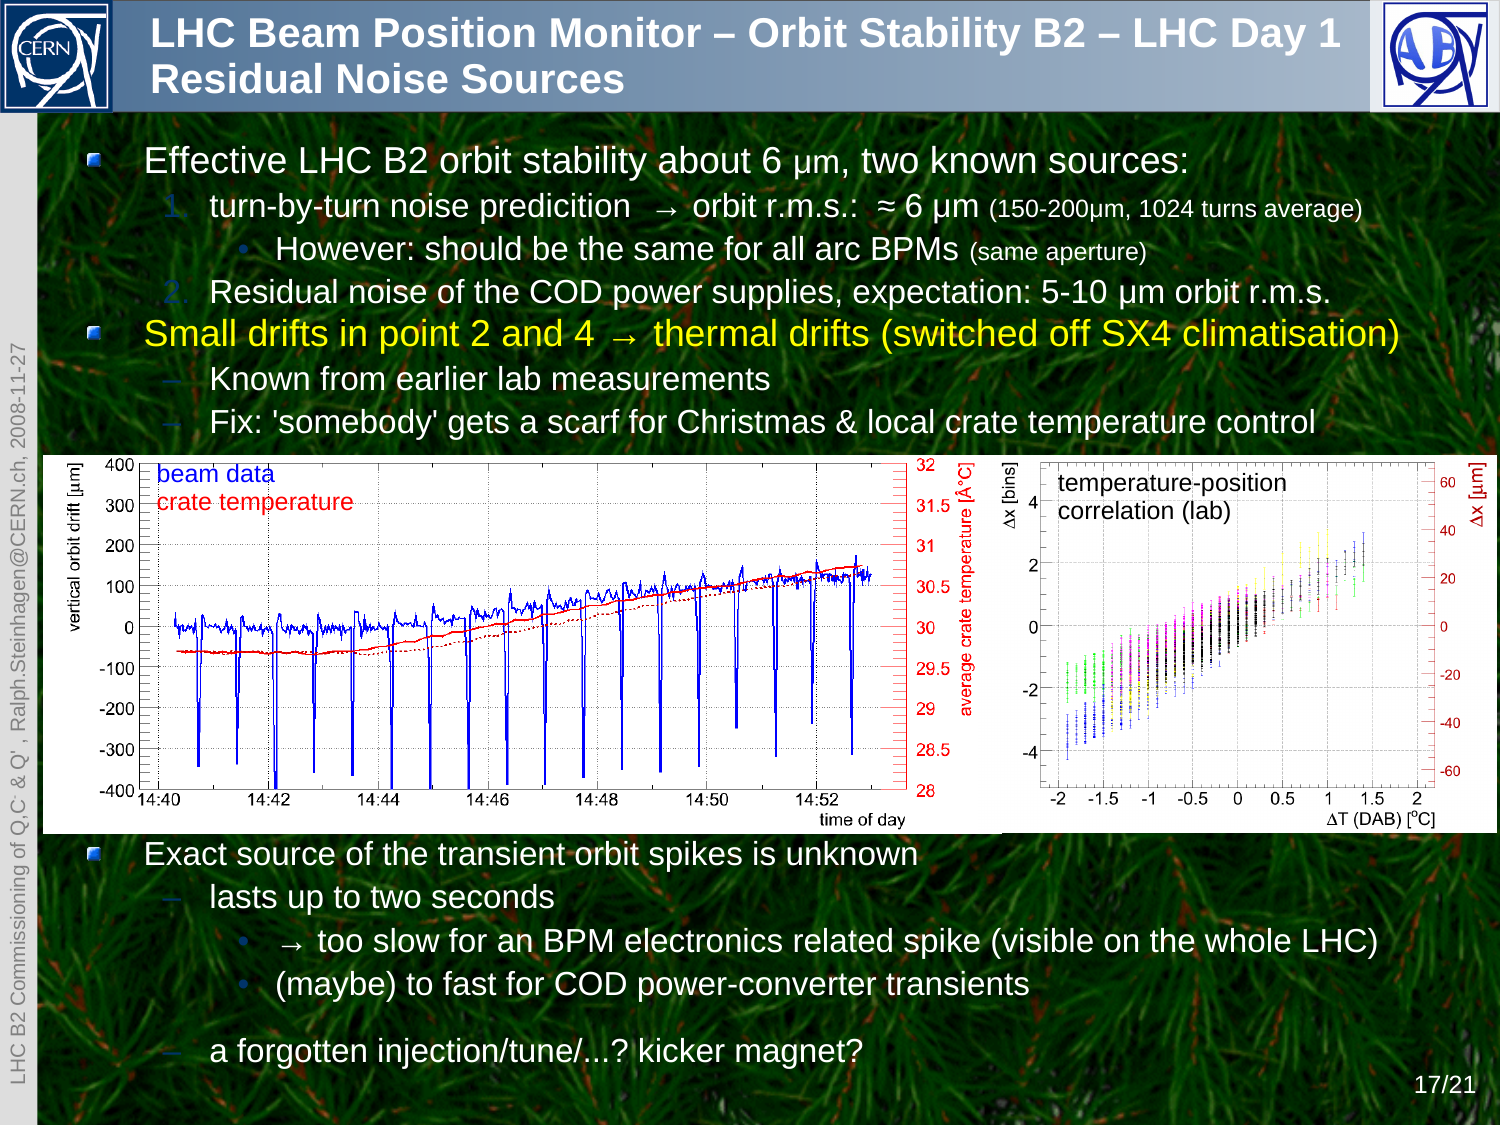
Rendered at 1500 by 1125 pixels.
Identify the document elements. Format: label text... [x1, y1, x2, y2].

list Effective LHC B2 orbit stability about 6 μm, two known sources: turn-by-turn noise predicition → orbit r.m.s.: ≈ 6 μm (150-200μm, 1024 turns average) However: should be the same for all arc BPMs (same aperture) Residual noise of the COD power supplies, expectation: 5-10 μm orbit r.m.s. Small drifts in point 2 and 4 → thermal drifts (switched off SX4 climatisation) Known from earlier lab measurements Fix: 'somebody' gets a scarf for Christmas & local crate temperature control Exact source of the transient orbit spikes is unknown lasts up to two seconds → too slow for an BPM electronics related spike (visible on the whole LHC) (maybe) to fast for COD power-converter transients a forgotten injection/tune/...? kicker magnet? [87, 137, 1438, 455]
picture [1382, 1, 1489, 108]
text_box beam data crate temperature [141, 452, 379, 526]
picture [0, 0, 1500, 1125]
list Effective LHC B2 orbit stability about 6 μm, two known sources: turn-by-turn noise predicition → orbit r.m.s.: ≈ 6 μm (150-200μm, 1024 turns average) However: should be the same for all arc BPMs (same aperture) Residual noise of the COD power supplies, expectation: 5-10 μm orbit r.m.s. Small drifts in point 2 and 4 → thermal drifts (switched off SX4 climatisation) Known from earlier lab measurements Fix: 'somebody' gets a scarf for Christmas & local crate temperature control Exact source of the transient orbit spikes is unknown lasts up to two seconds → too slow for an BPM electronics related spike (visible on the whole LHC) (maybe) to fast for COD power-converter transients a forgotten injection/tune/...? kicker magnet? [87, 833, 1438, 1070]
title LHC Beam Position Monitor – Orbit Stability B2 – LHC Day 1 Residual Noise Sources [150, 7, 1359, 106]
text_box temperature-position correlation (lab) [1043, 461, 1314, 535]
